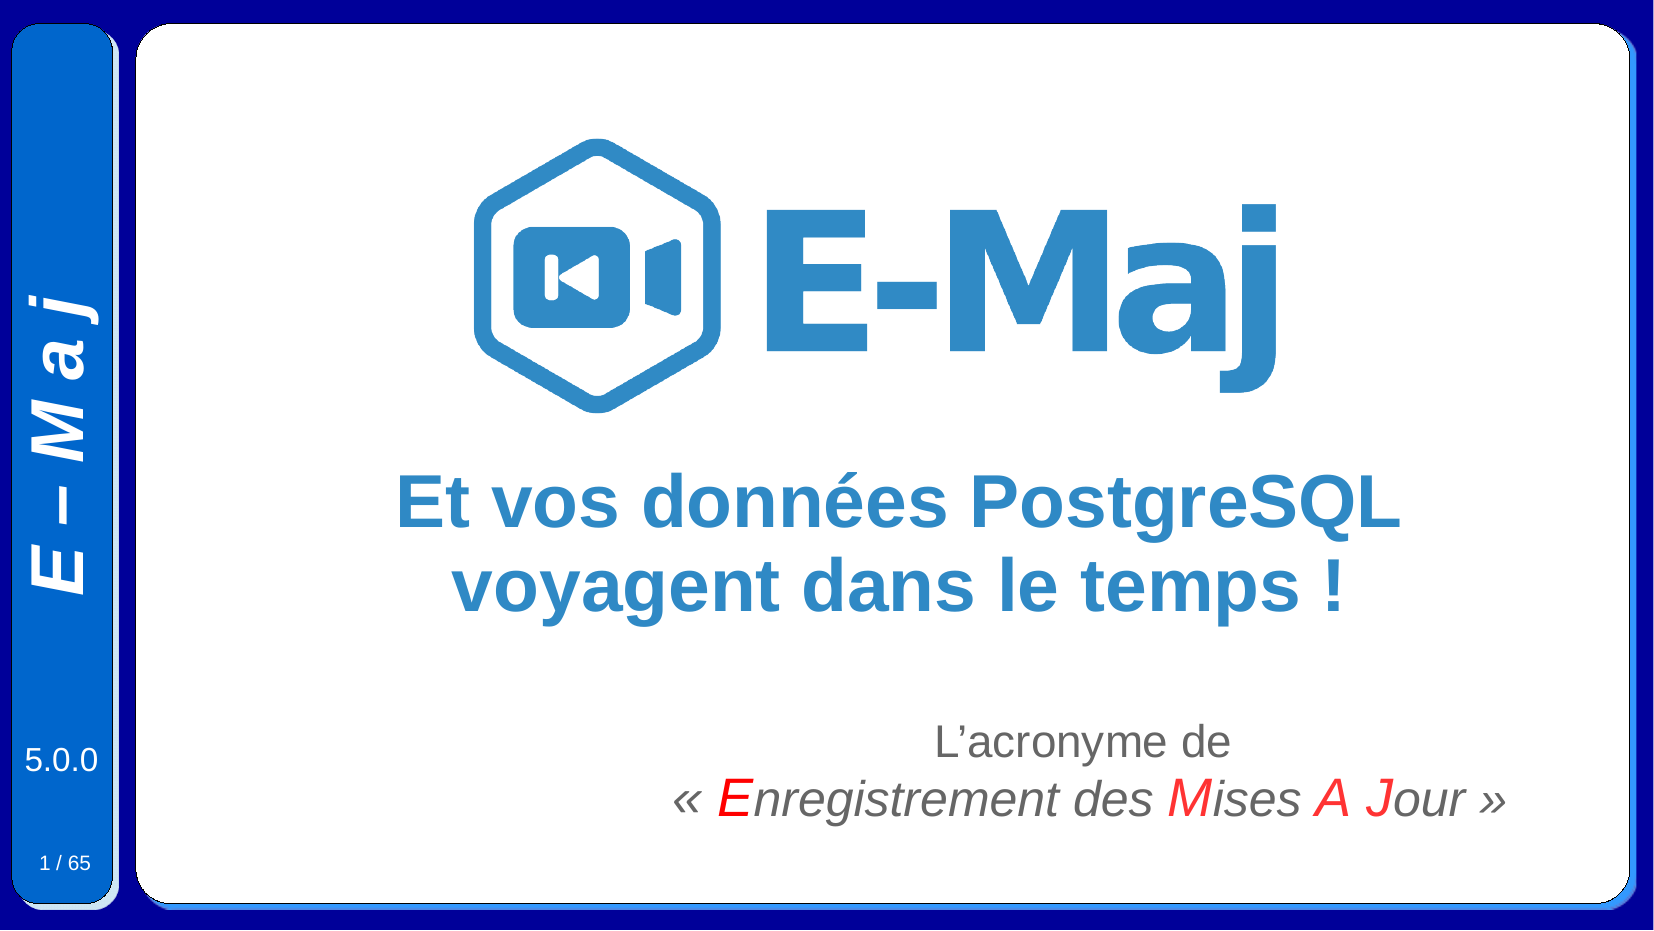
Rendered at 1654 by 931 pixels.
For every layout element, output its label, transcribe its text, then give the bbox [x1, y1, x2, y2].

subtitle Et vos données PostgreSQL voyagent dans le temps ! [194, 366, 1570, 832]
text_box L’acronyme de « Enregistrement des Mises A Jour » [602, 708, 1577, 875]
picture [472, 137, 1276, 414]
